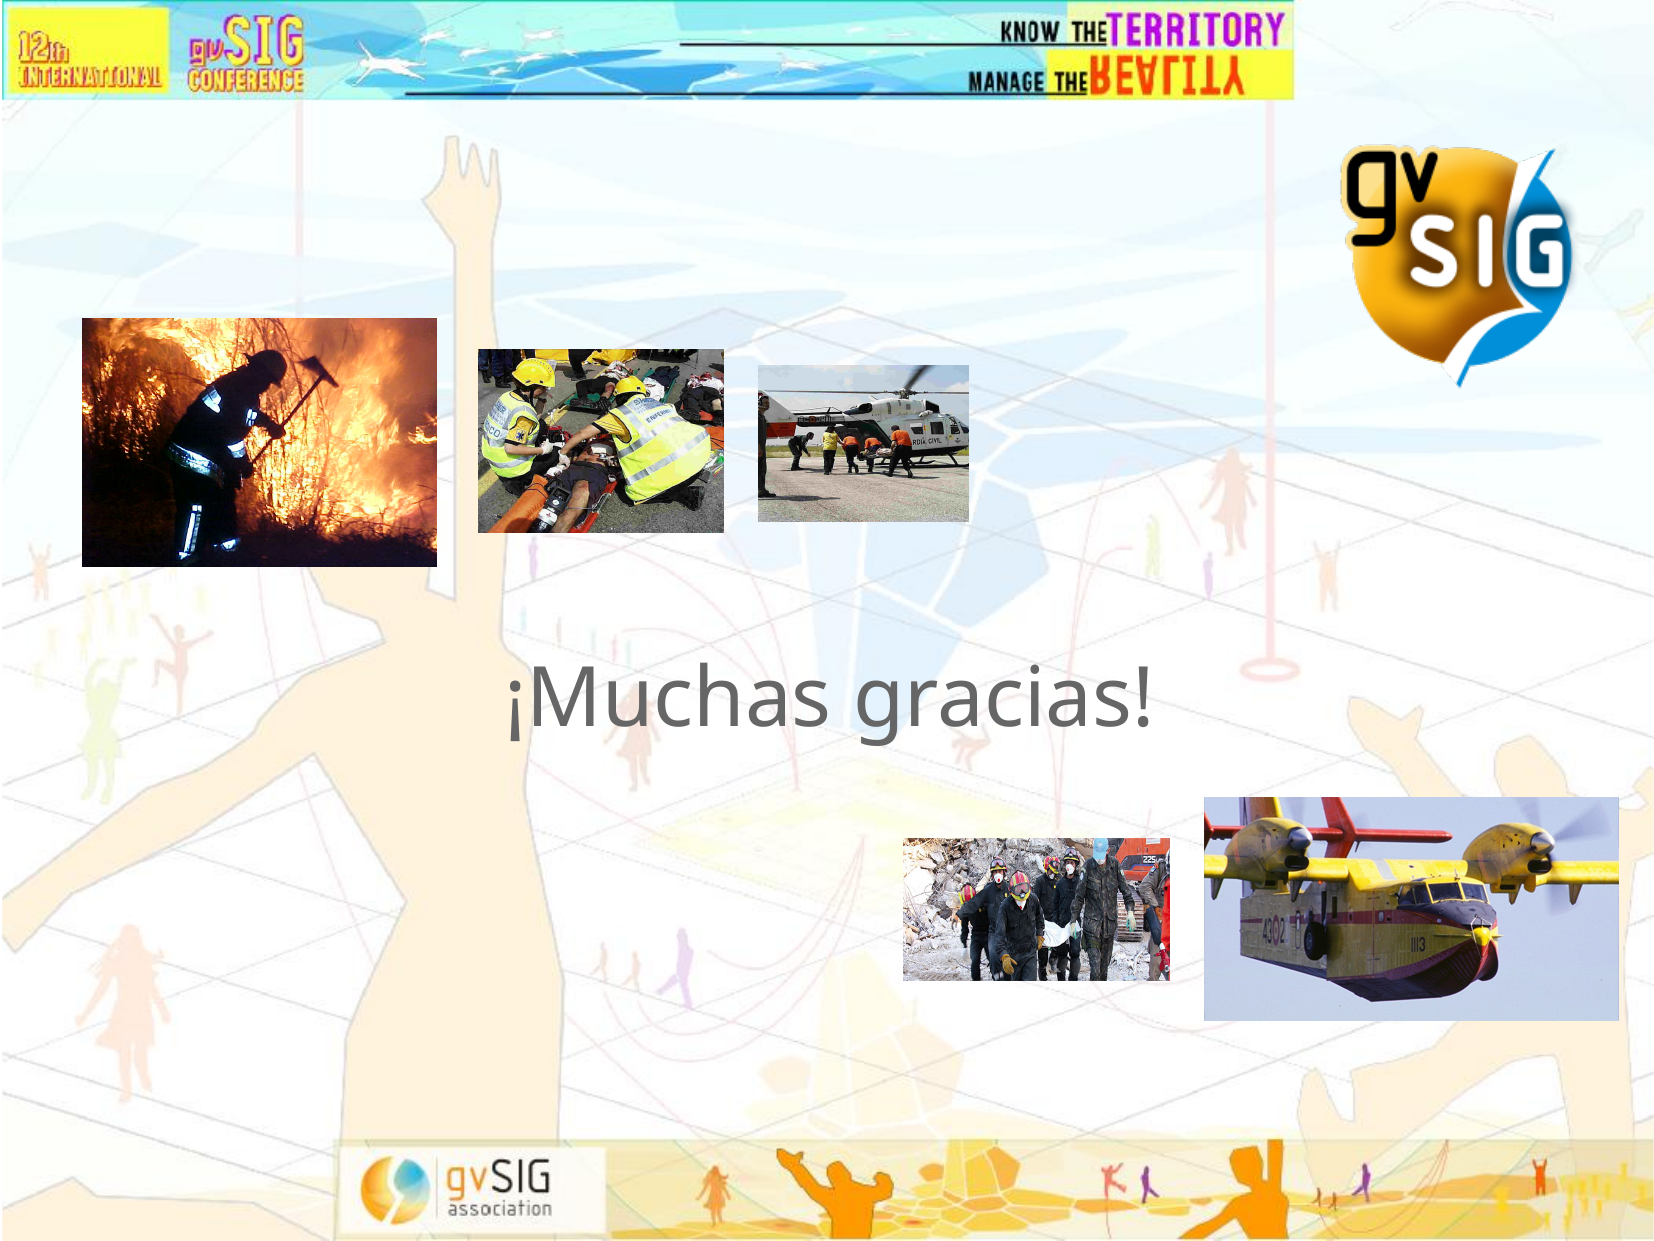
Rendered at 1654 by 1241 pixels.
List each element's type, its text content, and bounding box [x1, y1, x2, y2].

title ¡Muchas gracias! [94, 590, 1566, 798]
picture [2, 0, 1654, 1241]
